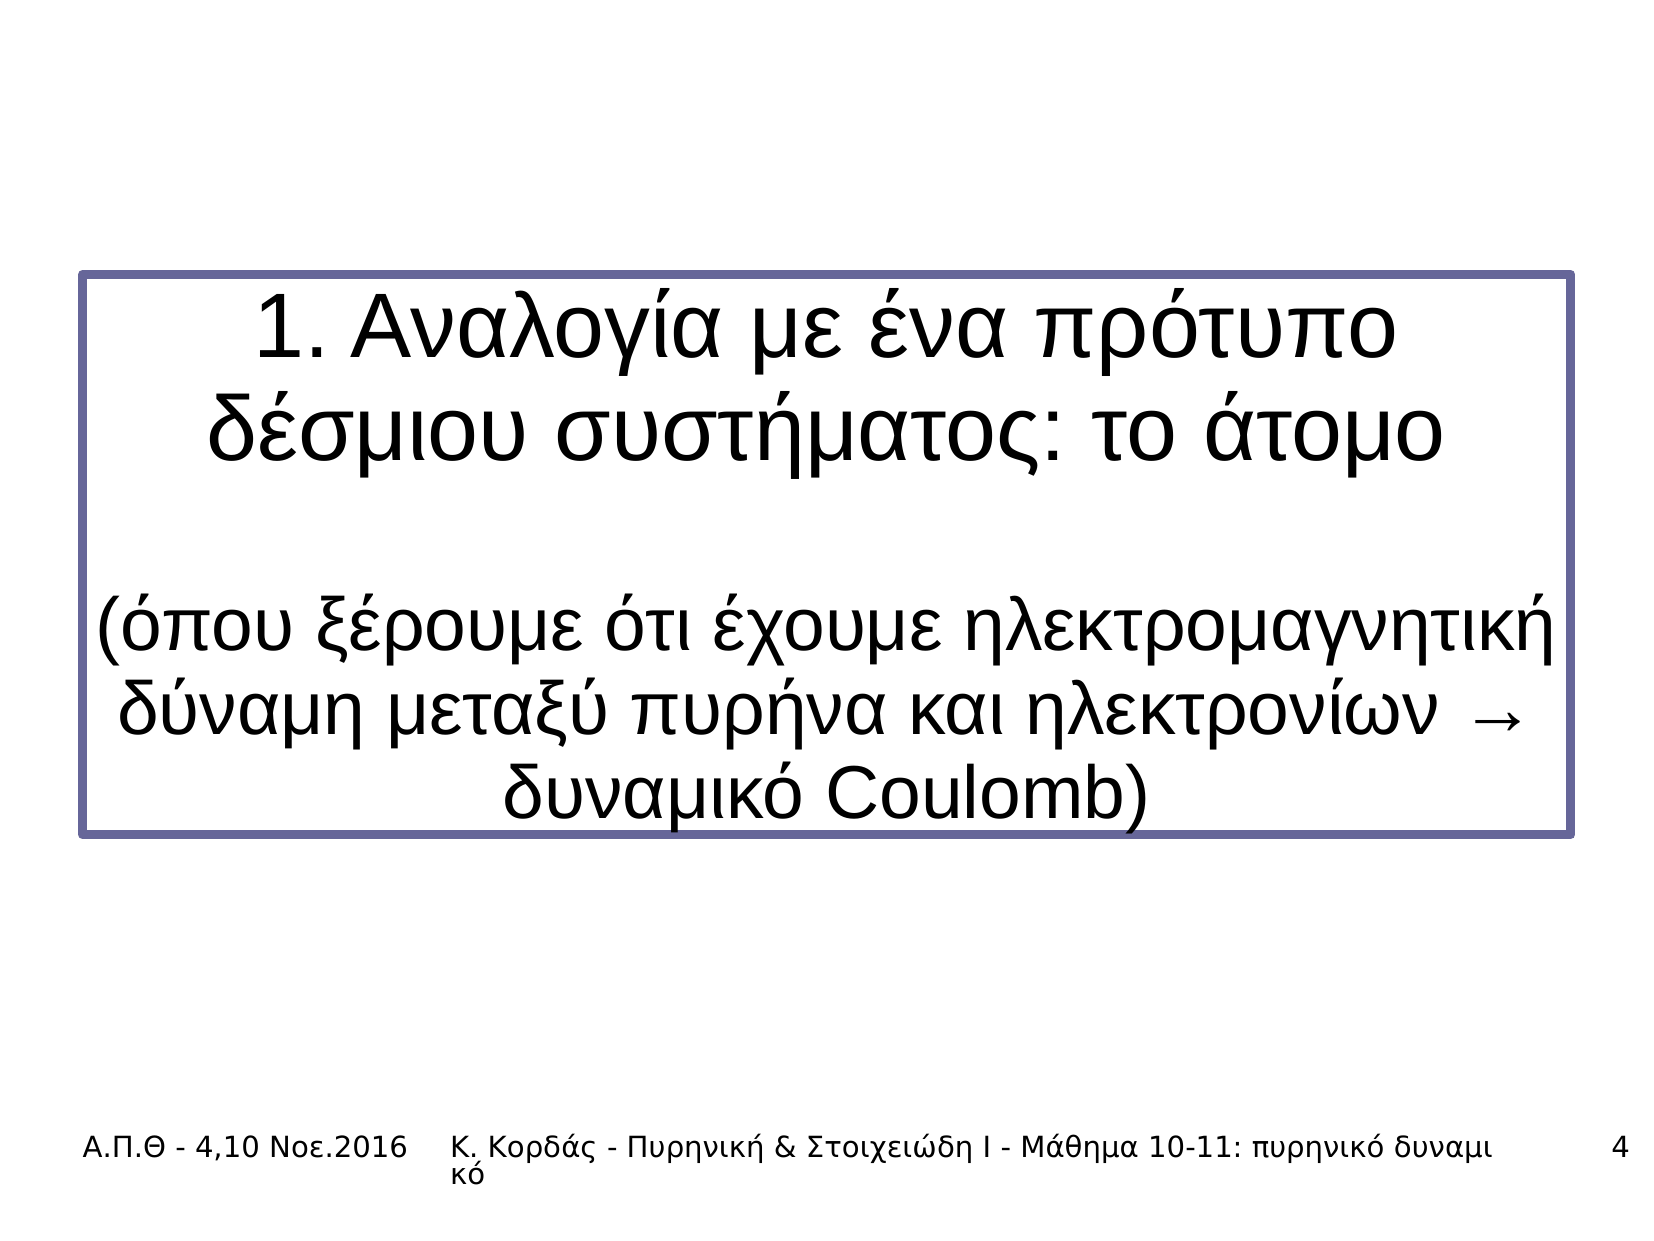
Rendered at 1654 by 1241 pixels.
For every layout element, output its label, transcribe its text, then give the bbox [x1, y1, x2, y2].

title 1. Αναλογία με ένα πρότυπο δέσμιου συστήματος: το άτομο (όπου ξέρουμε ότι έχουμε ηλεκτρομαγνητική δύναμη μεταξύ πυρήνα και ηλεκτρονίων → δυναμικό Coulomb) [82, 274, 1571, 835]
